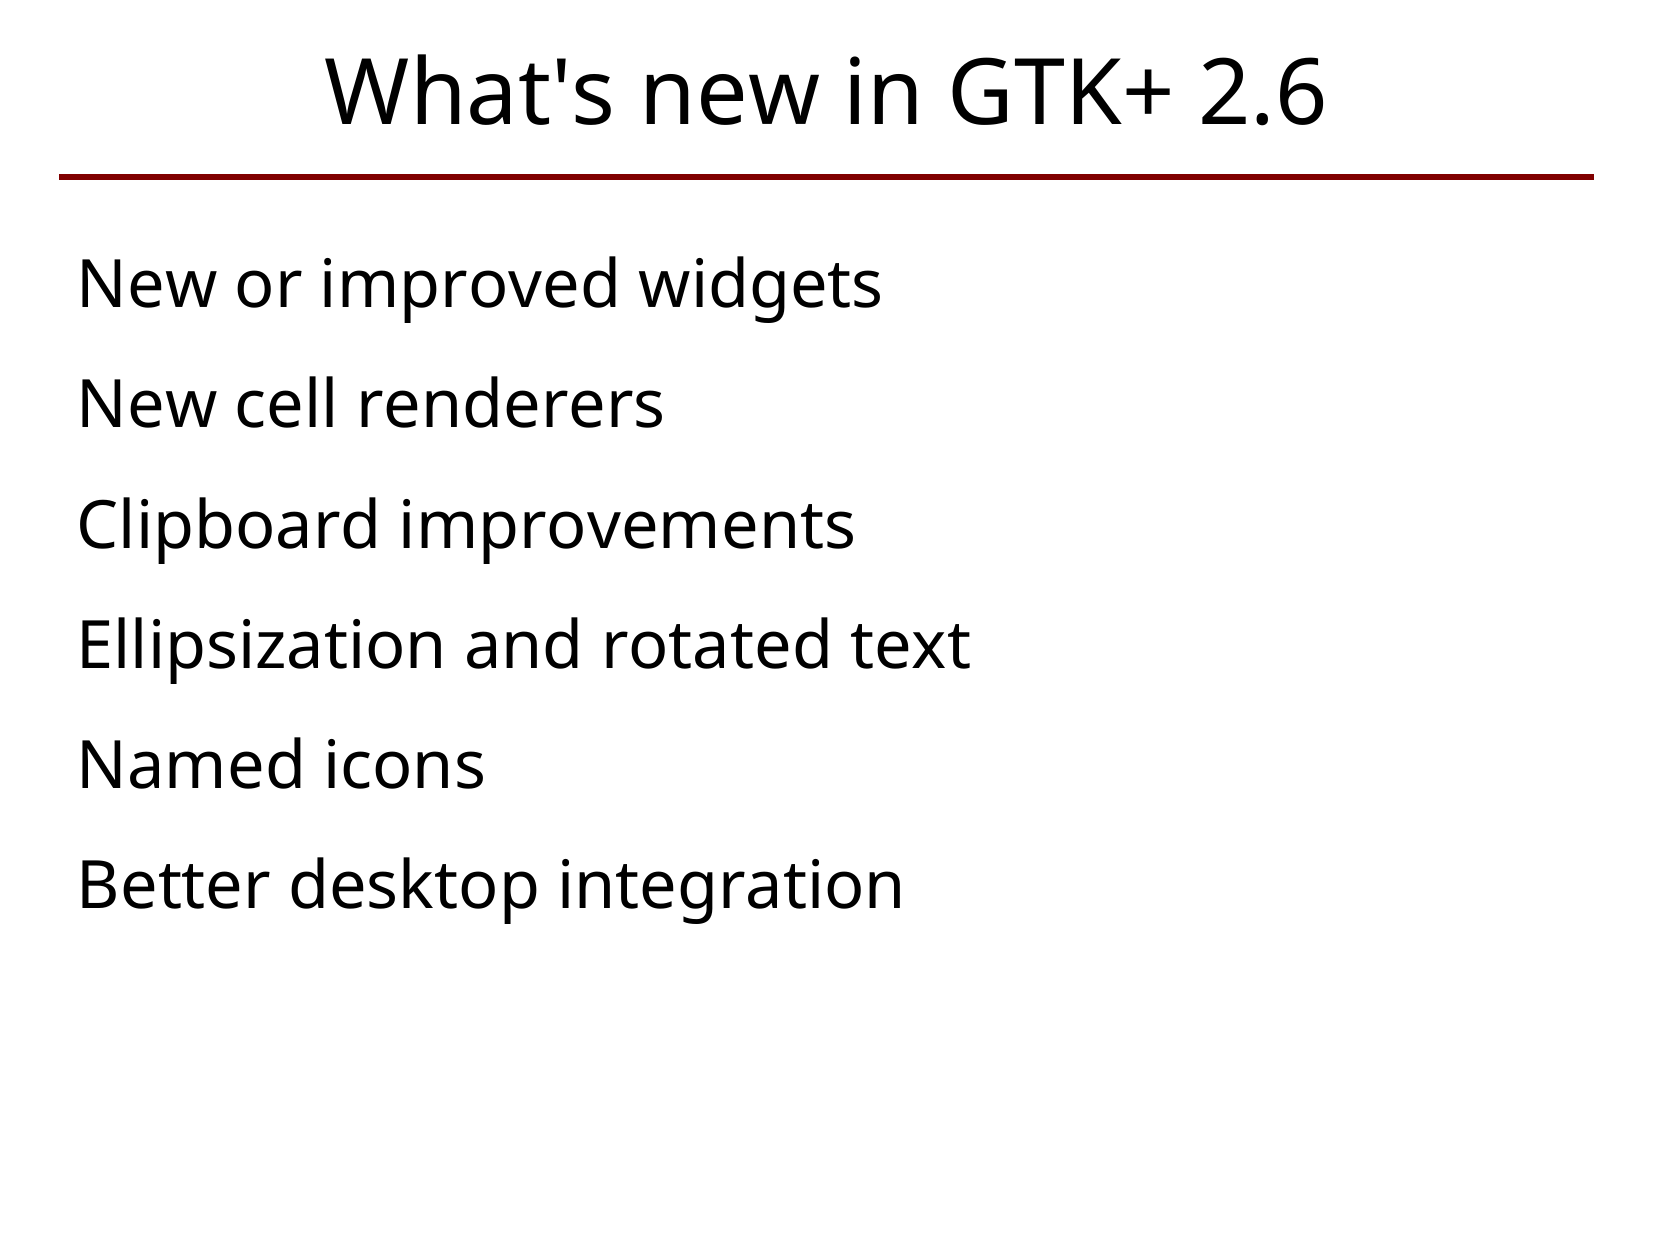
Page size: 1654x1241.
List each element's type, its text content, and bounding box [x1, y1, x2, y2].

list New or improved widgets New cell renderers Clipboard improvements Ellipsization and rotated text Named icons Better desktop integration [59, 236, 1595, 1182]
title What's new in GTK+ 2.6 [59, 0, 1595, 178]
